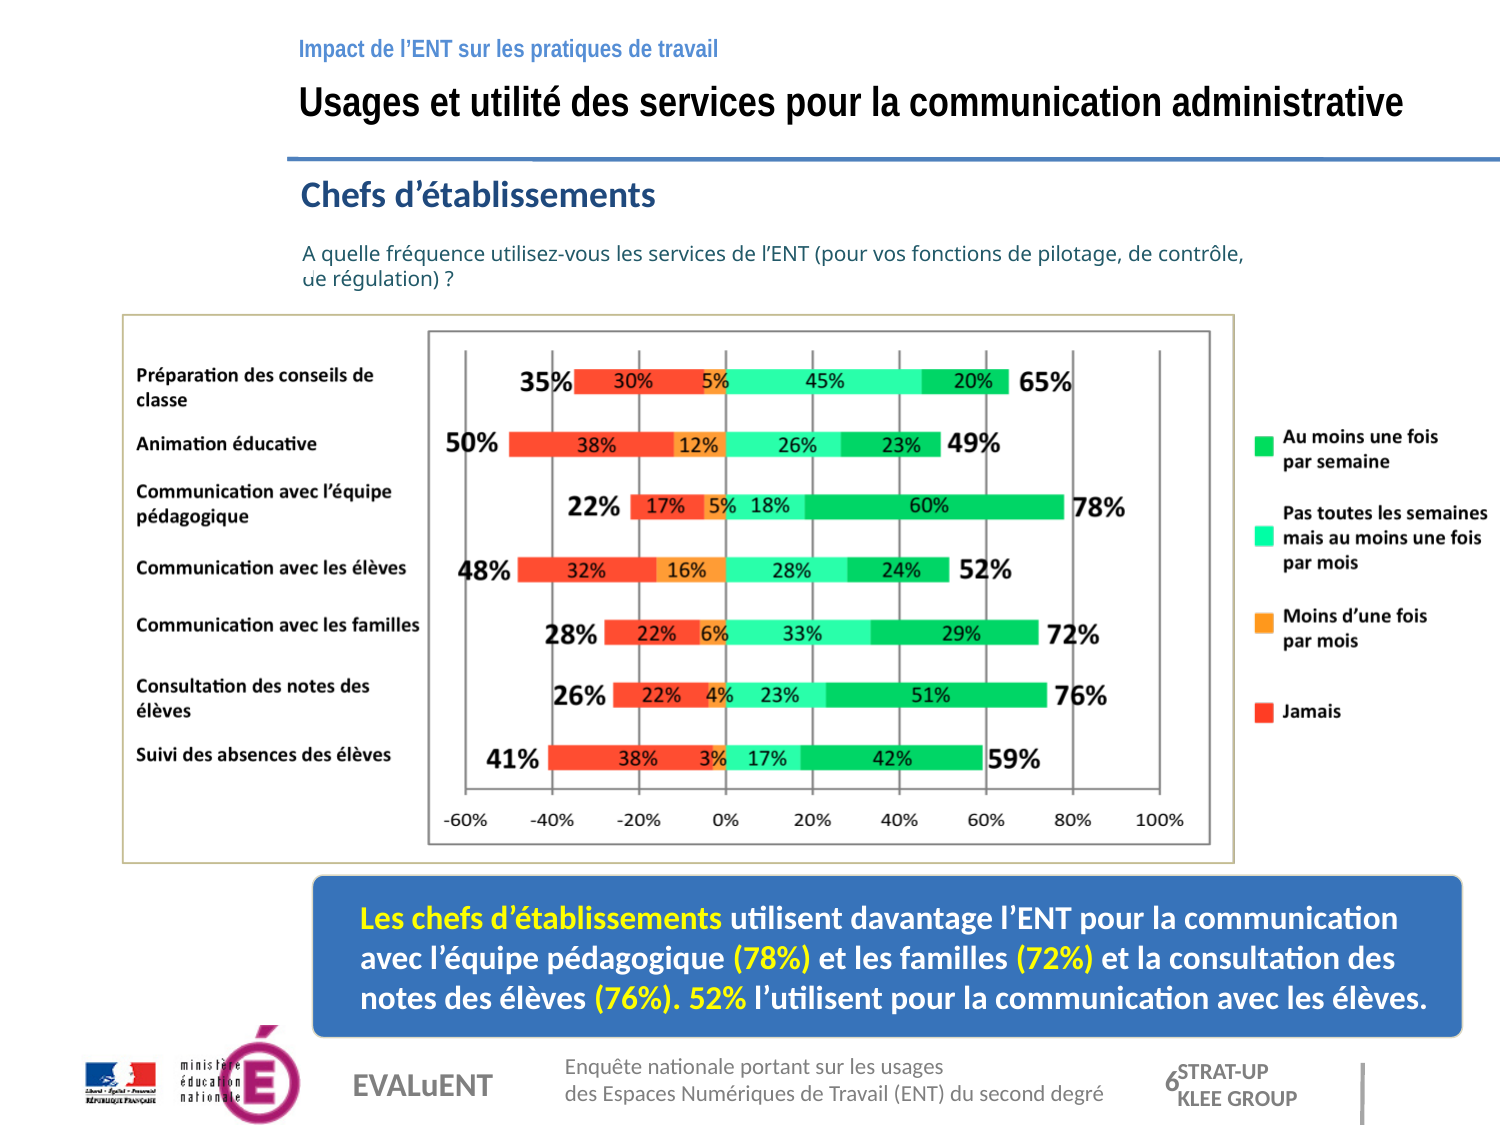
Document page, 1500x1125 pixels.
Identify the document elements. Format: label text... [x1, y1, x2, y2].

text_box A quelle fréquence utilisez-vous les services de l’ENT (pour vos fonctions de pilotage, de contrôle, de régulation) ? [287, 233, 1500, 302]
text_box Les chefs d’établissements utilisent davantage l’ENT pour la communication avec l’équipe pédagogique (78%) et les familles (72%) et la consultation des notes des élèves (76%). 52% l’utilisent pour la communication avec les élèves. [312, 875, 1463, 1038]
picture [119, 312, 1500, 865]
text_box [1074, 1050, 1426, 1110]
text_box Impact de l’ENT sur les pratiques de travail Usages et utilité des services pour la communication administrative [284, 25, 1500, 100]
text_box Chefs d’établissements [286, 162, 676, 224]
